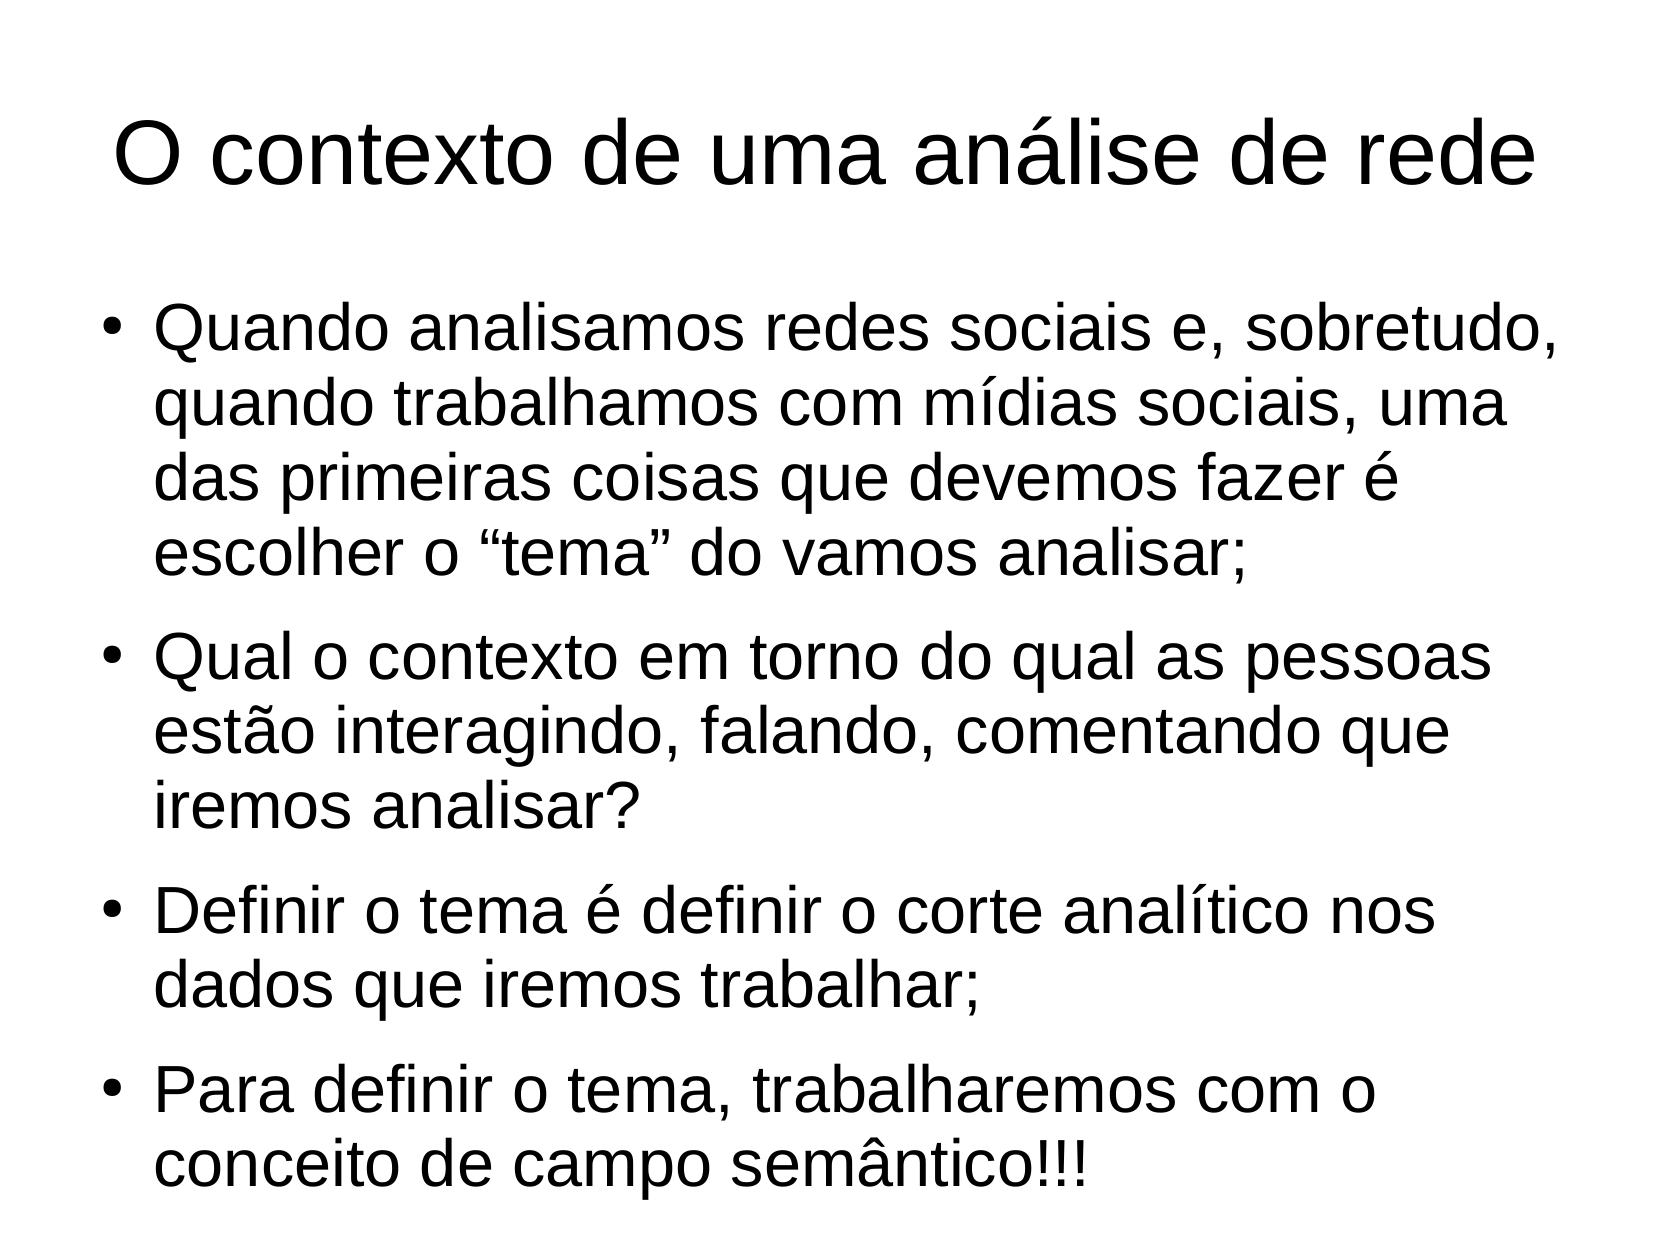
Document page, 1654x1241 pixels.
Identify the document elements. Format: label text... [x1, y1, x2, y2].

list Quando analisamos redes sociais e, sobretudo, quando trabalhamos com mídias sociais, uma das primeiras coisas que devemos fazer é escolher o “tema” do vamos analisar; Qual o contexto em torno do qual as pessoas estão interagindo, falando, comentando que iremos analisar? Definir o tema é definir o corte analítico nos dados que iremos trabalhar; Para definir o tema, trabalharemos com o conceito de campo semântico!!! [82, 290, 1571, 1010]
title O contexto de uma análise de rede [82, 49, 1571, 257]
